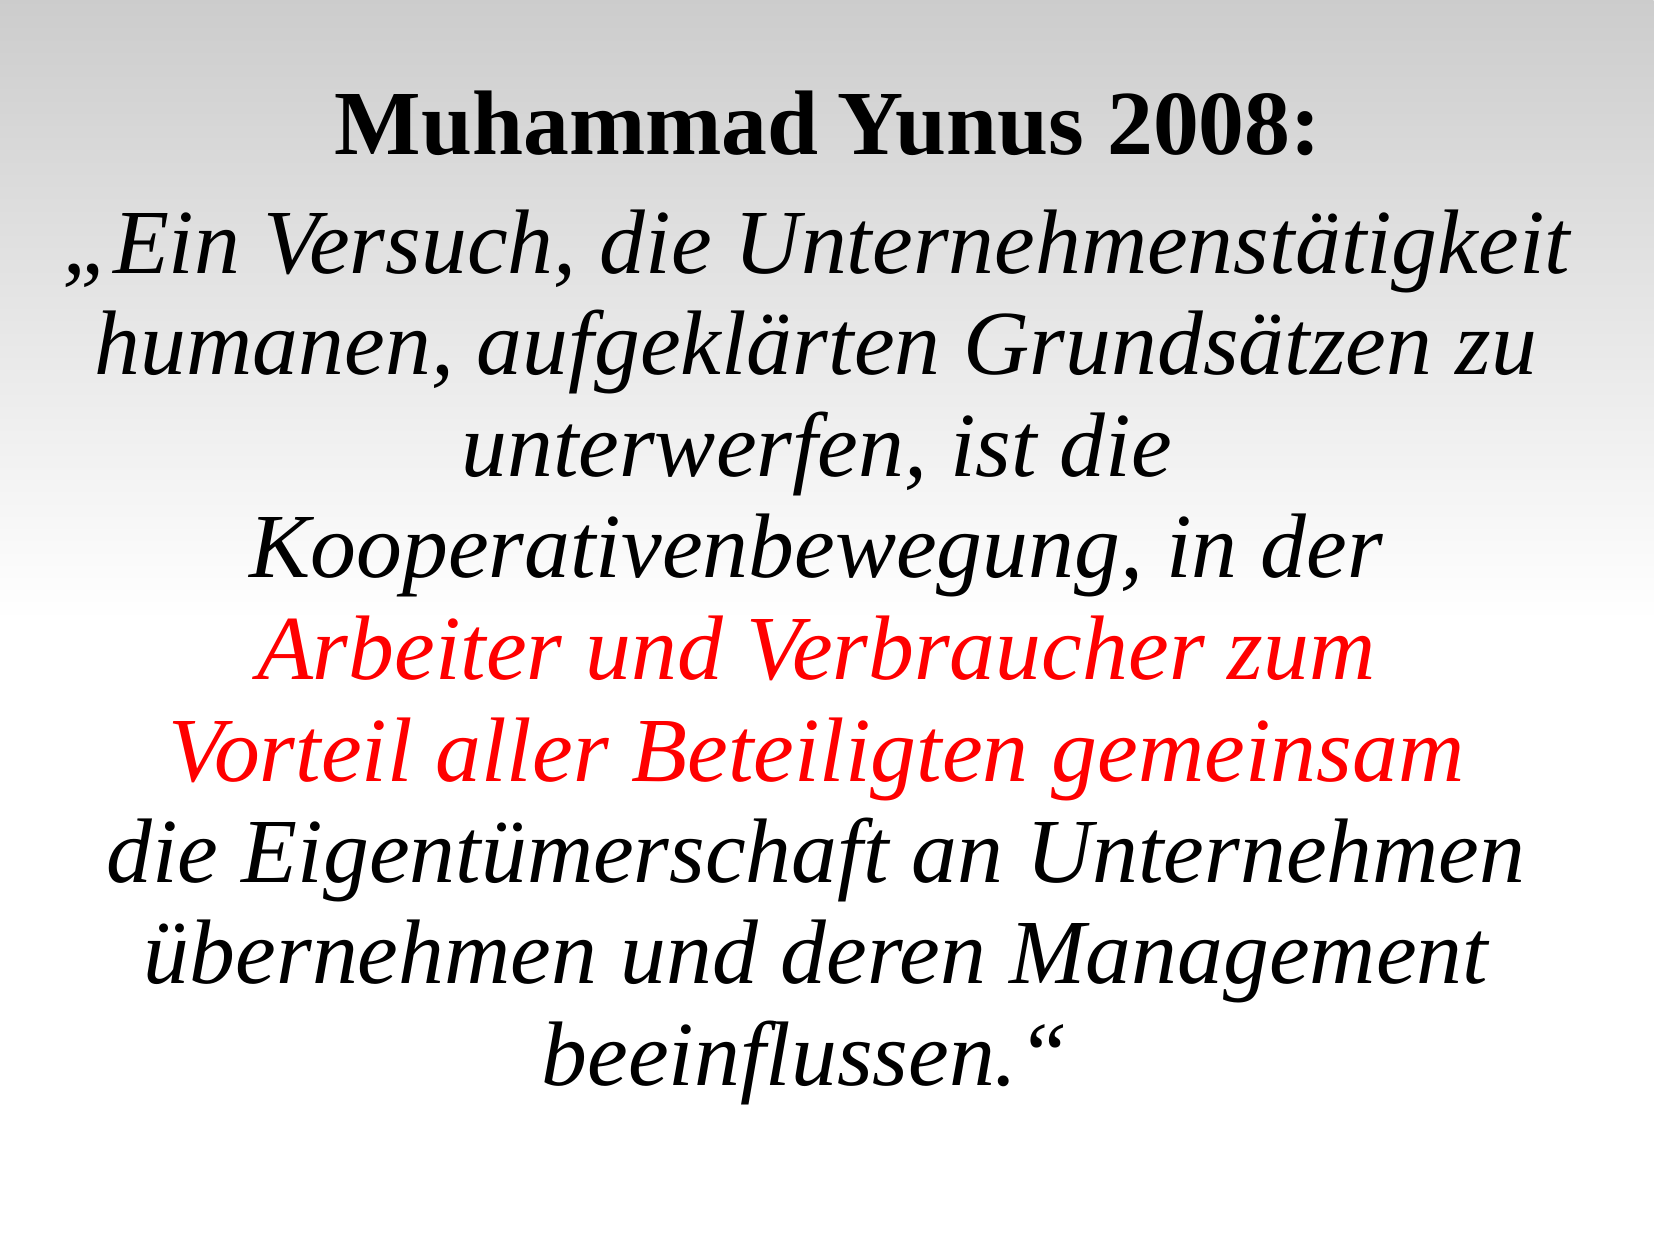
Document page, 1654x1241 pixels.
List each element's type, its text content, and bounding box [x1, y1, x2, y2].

text_box Muhammad Yunus 2008: „Ein Versuch, die Unternehmenstätigkeit humanen, aufgeklärten Grundsätzen zu unterwerfen, ist die Kooperativenbewegung, in der Arbeiter und Verbraucher zum Vorteil aller Beteiligten gemeinsam die Eigentümerschaft an Unternehmen übernehmen und deren Management beeinflussen.“ [47, 65, 1611, 1113]
